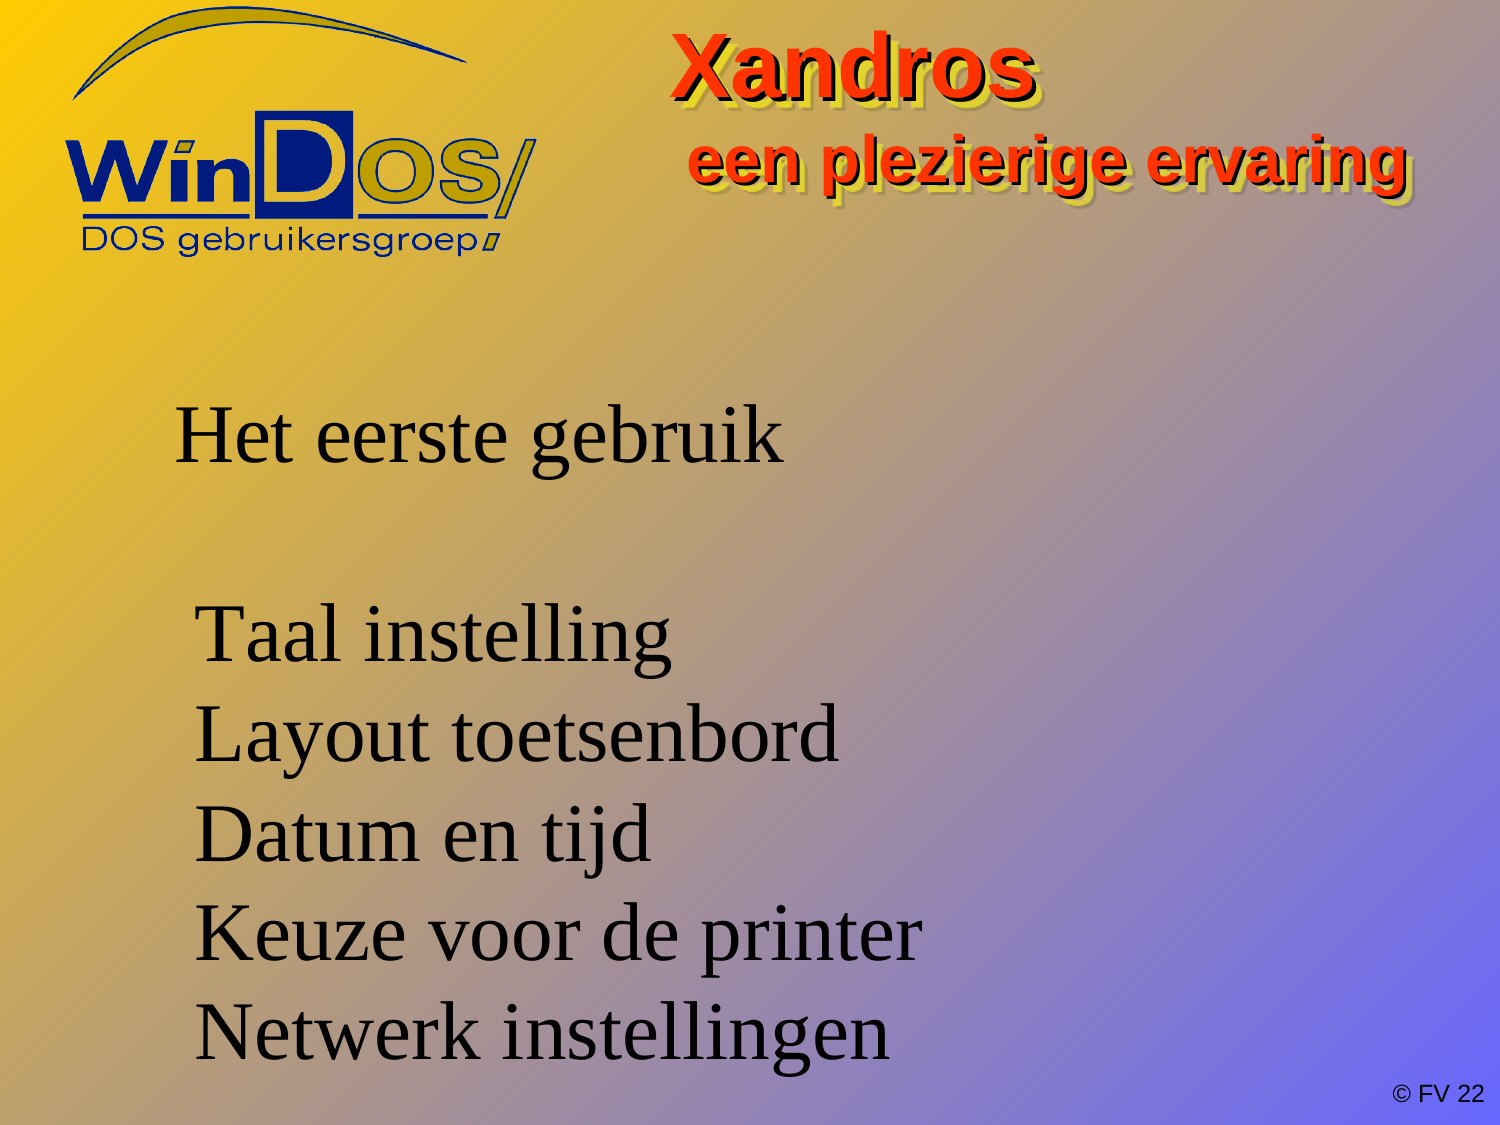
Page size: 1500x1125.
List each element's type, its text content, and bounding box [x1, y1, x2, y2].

text_box © FV <getal> [1352, 1070, 1500, 1125]
picture [65, 6, 537, 264]
text_box Het eerste gebruik Taal instelling Layout toetsenbord Datum en tijd Keuze voor de printer Netwerk instellingen [159, 373, 969, 1089]
text_box Xandros een plezierige ervaring [595, 0, 1500, 205]
